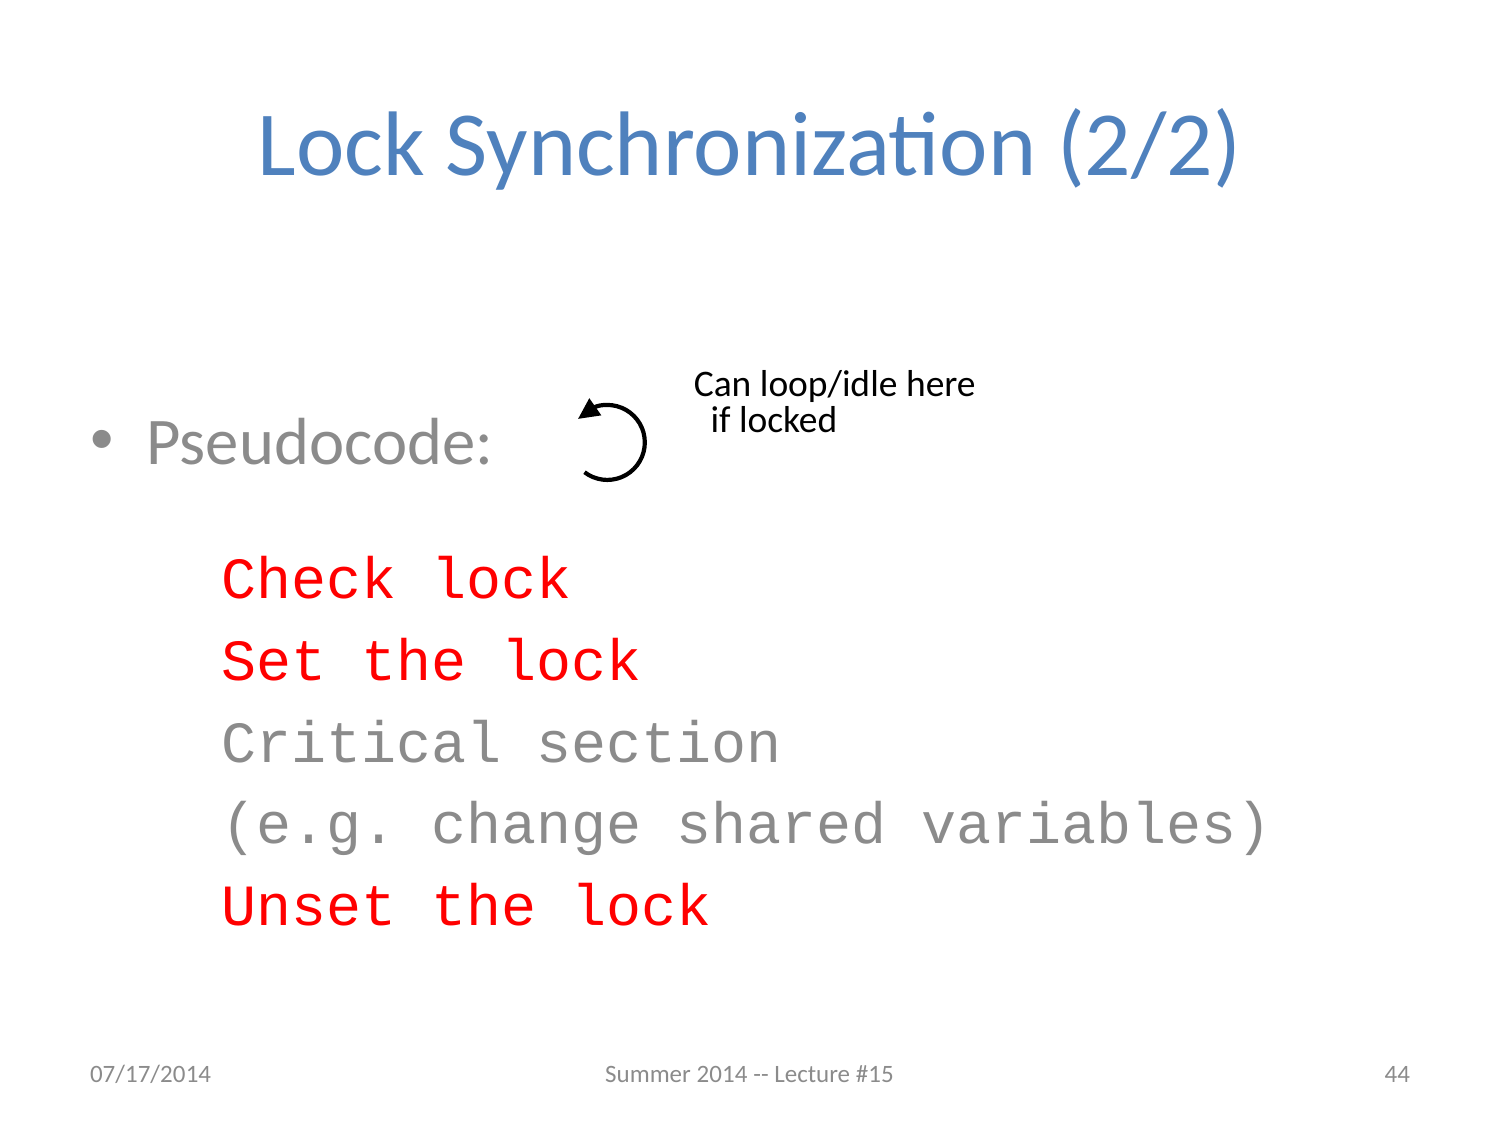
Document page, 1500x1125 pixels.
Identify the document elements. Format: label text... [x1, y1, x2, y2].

slide_number <number> [1074, 1042, 1425, 1103]
slide_number 07/17/2014 [75, 1042, 425, 1103]
footer Summer 2014 -- Lecture #15 [512, 1042, 988, 1103]
title Lock Synchronization (2/2) [75, 45, 1425, 233]
text_box Can loop/idle here if locked [679, 359, 992, 447]
list Pseudocode: Check lock Set the lock Critical section (e.g. change shared variables) Unset the lock [75, 262, 1425, 1073]
